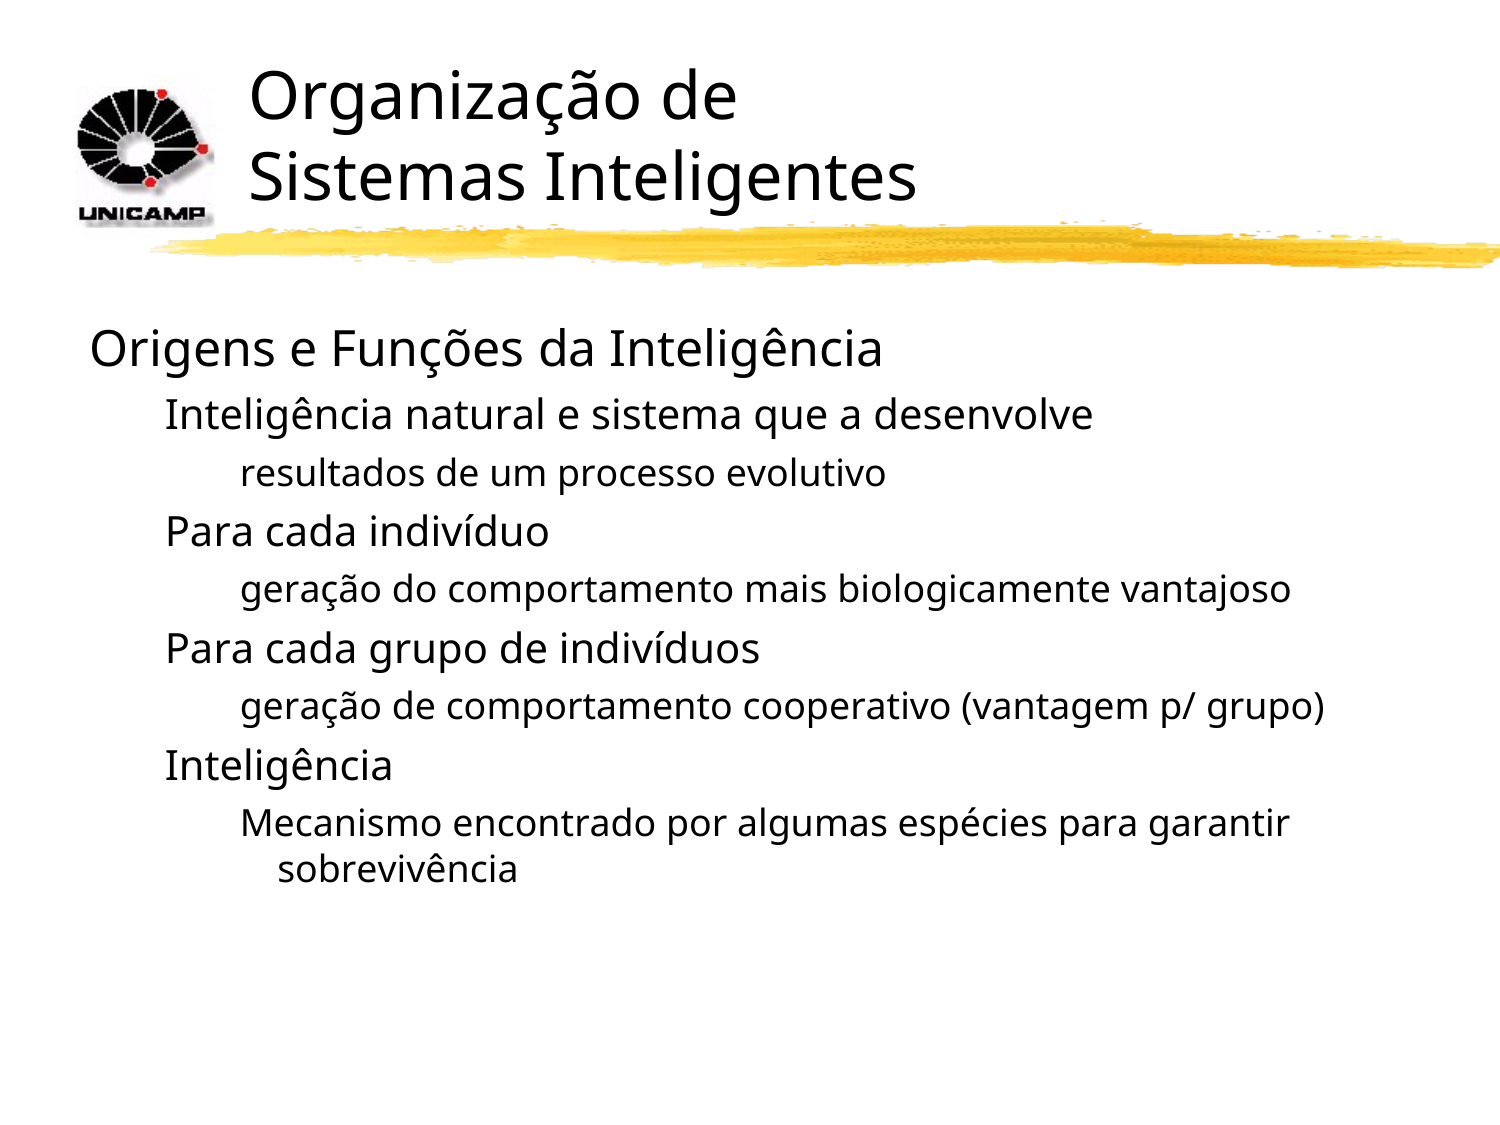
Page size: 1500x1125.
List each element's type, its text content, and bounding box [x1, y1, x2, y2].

title Organização de Sistemas Inteligentes [233, 37, 1434, 225]
list Origens e Funções da Inteligência Inteligência natural e sistema que a desenvolve resultados de um processo evolutivo Para cada indivíduo geração do comportamento mais biologicamente vantajoso Para cada grupo de indivíduos geração de comportamento cooperativo (vantagem p/ grupo) Inteligência Mecanismo encontrado por algumas espécies para garantir sobrevivência [74, 309, 1417, 994]
picture [75, 74, 1500, 279]
